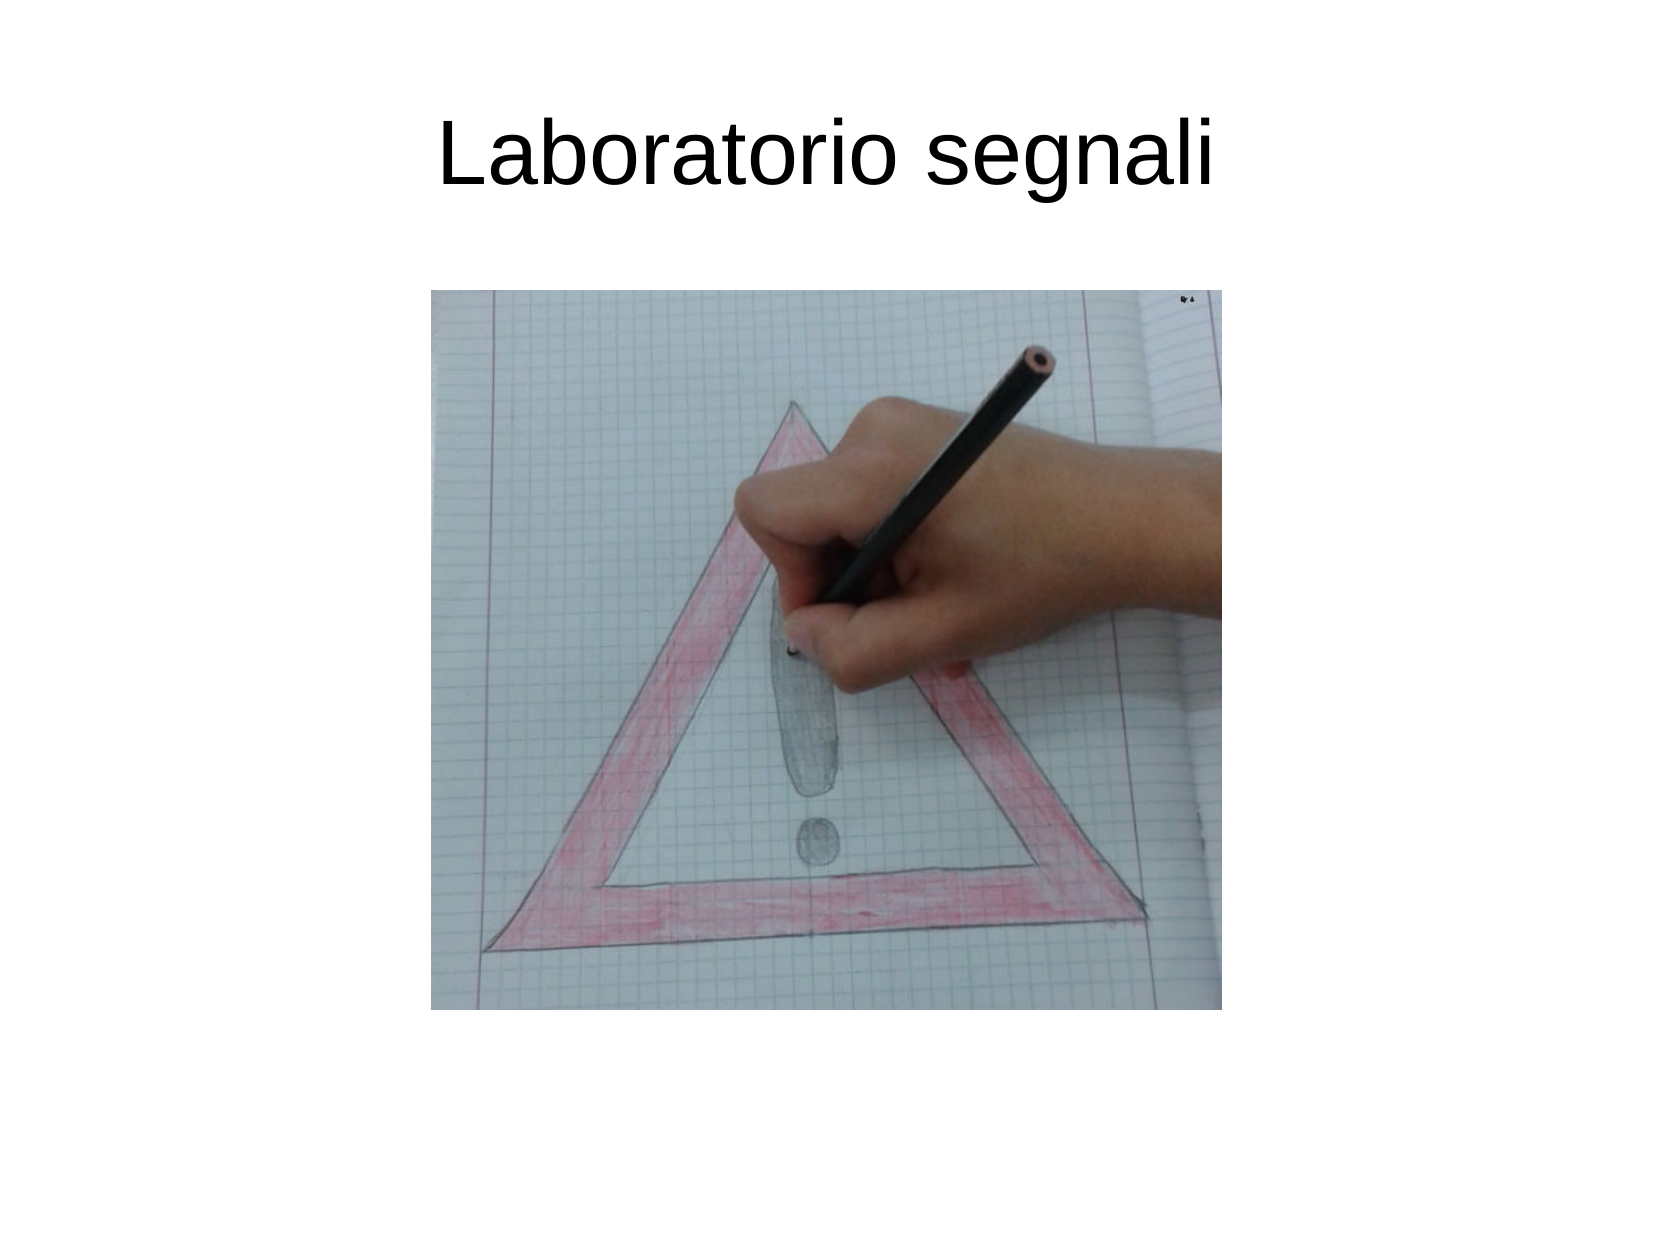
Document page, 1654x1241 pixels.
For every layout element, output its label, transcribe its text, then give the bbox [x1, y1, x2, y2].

title Laboratorio segnali [82, 49, 1571, 257]
picture [431, 290, 1222, 1010]
